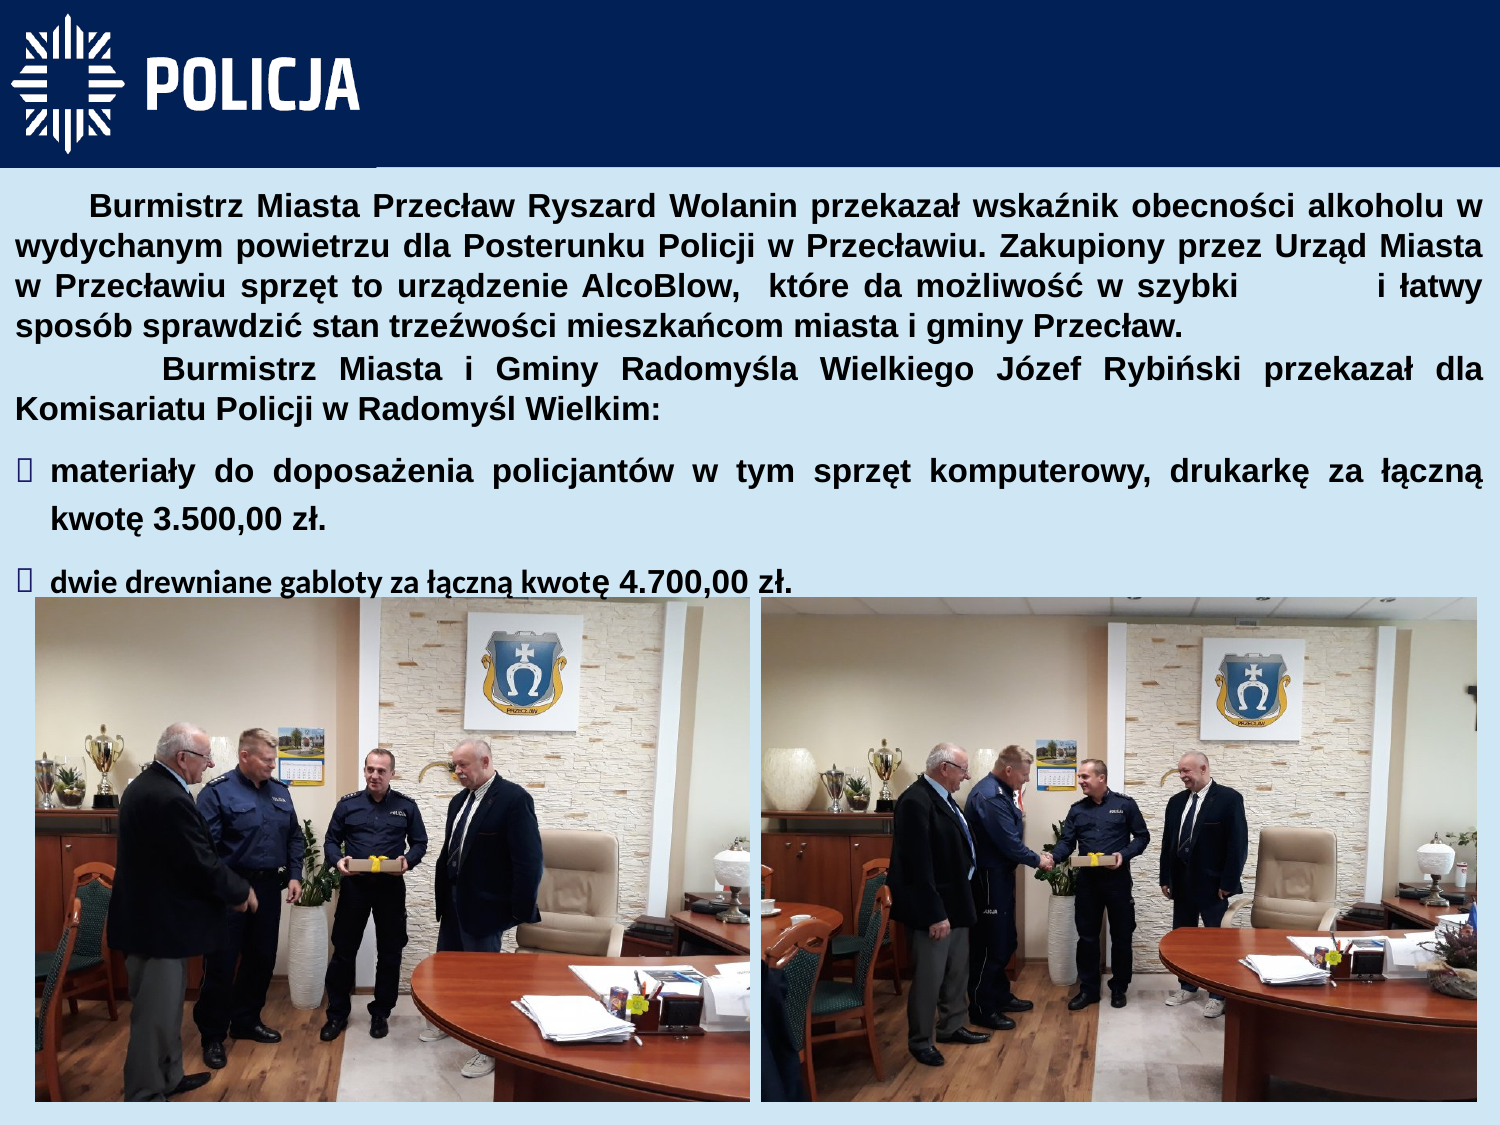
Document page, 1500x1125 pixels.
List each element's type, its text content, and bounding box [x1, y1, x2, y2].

text_box Burmistrz Miasta i Gminy Radomyśla Wielkiego Józef Rybiński przekazał dla Komisariatu Policji w Radomyśl Wielkim: materiały do doposażenia policjantów w tym sprzęt komputerowy, drukarkę za łączną kwotę 3.500,00 zł. dwie drewniane gabloty za łączną kwotę 4.700,00 zł. [0, 339, 1500, 608]
picture [0, 0, 360, 168]
text_box [360, 0, 1500, 168]
text_box Burmistrz Miasta Przecław Ryszard Wolanin przekazał wskaźnik obecności alkoholu w wydychanym powietrzu dla Posterunku Policji w Przecławiu. Zakupiony przez Urząd Miasta w Przecławiu sprzęt to urządzenie AlcoBlow, które da możliwość w szybki i łatwy sposób sprawdzić stan trzeźwości mieszkańcom miasta i gminy Przecław. [0, 176, 1500, 339]
picture [35, 608, 750, 1102]
picture [761, 608, 1477, 1102]
